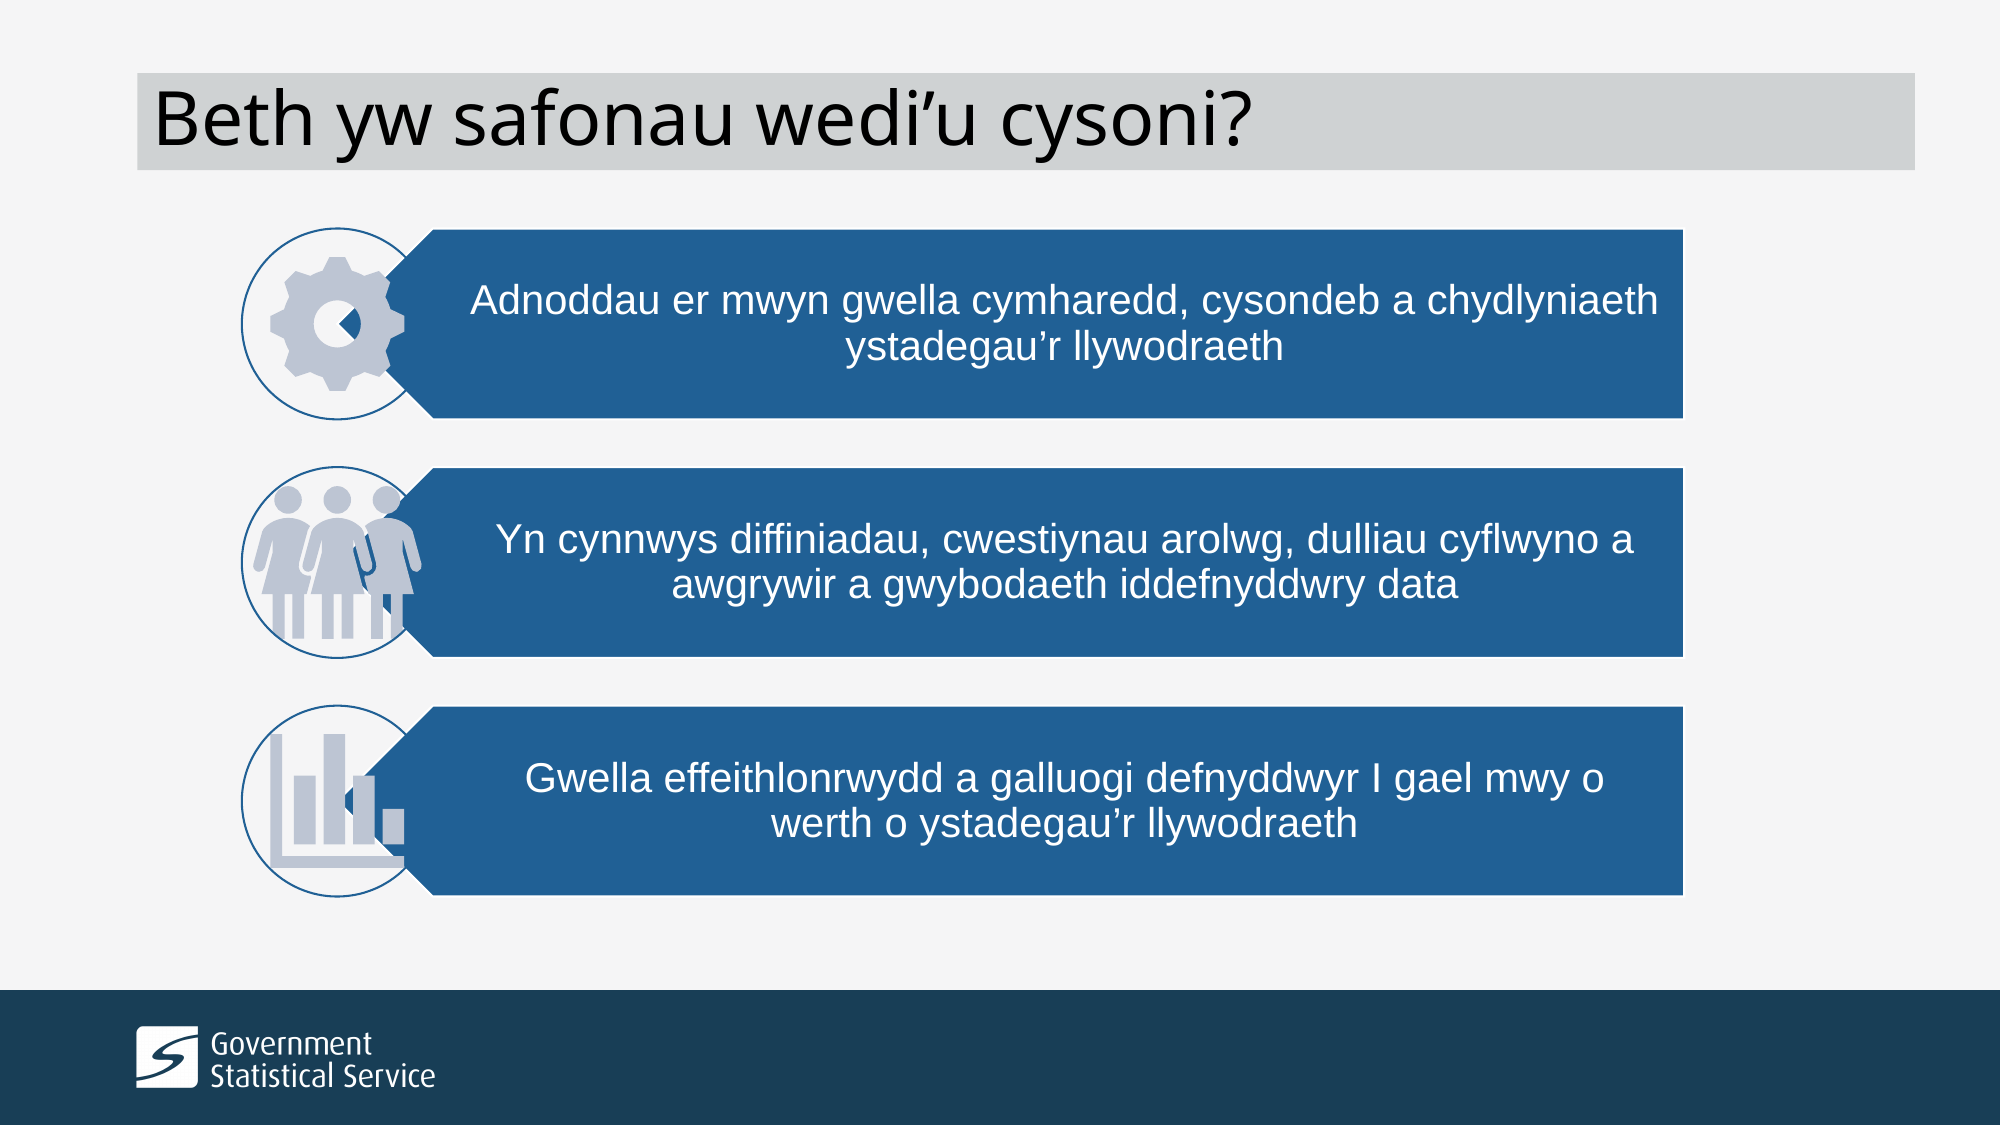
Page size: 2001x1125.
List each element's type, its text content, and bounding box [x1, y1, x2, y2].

text_box Yn cynnwys diffiniadau, cwestiynau arolwg, dulliau cyflwyno a awgrywir a gwybodaeth iddefnyddwry data [405, 467, 1685, 658]
text_box [241, 228, 433, 420]
text_box Beth yw safonau wedi’u cysoni? [137, 73, 1915, 171]
text_box [241, 705, 433, 897]
text_box Adnoddau er mwyn gwella cymharedd, cysondeb a chydlyniaeth ystadegau’r llywodraeth [405, 228, 1685, 420]
text_box [241, 467, 433, 658]
text_box Gwella effeithlonrwydd a galluogi defnyddwyr I gael mwy o werth o ystadegau’r llywodraeth [405, 705, 1685, 897]
